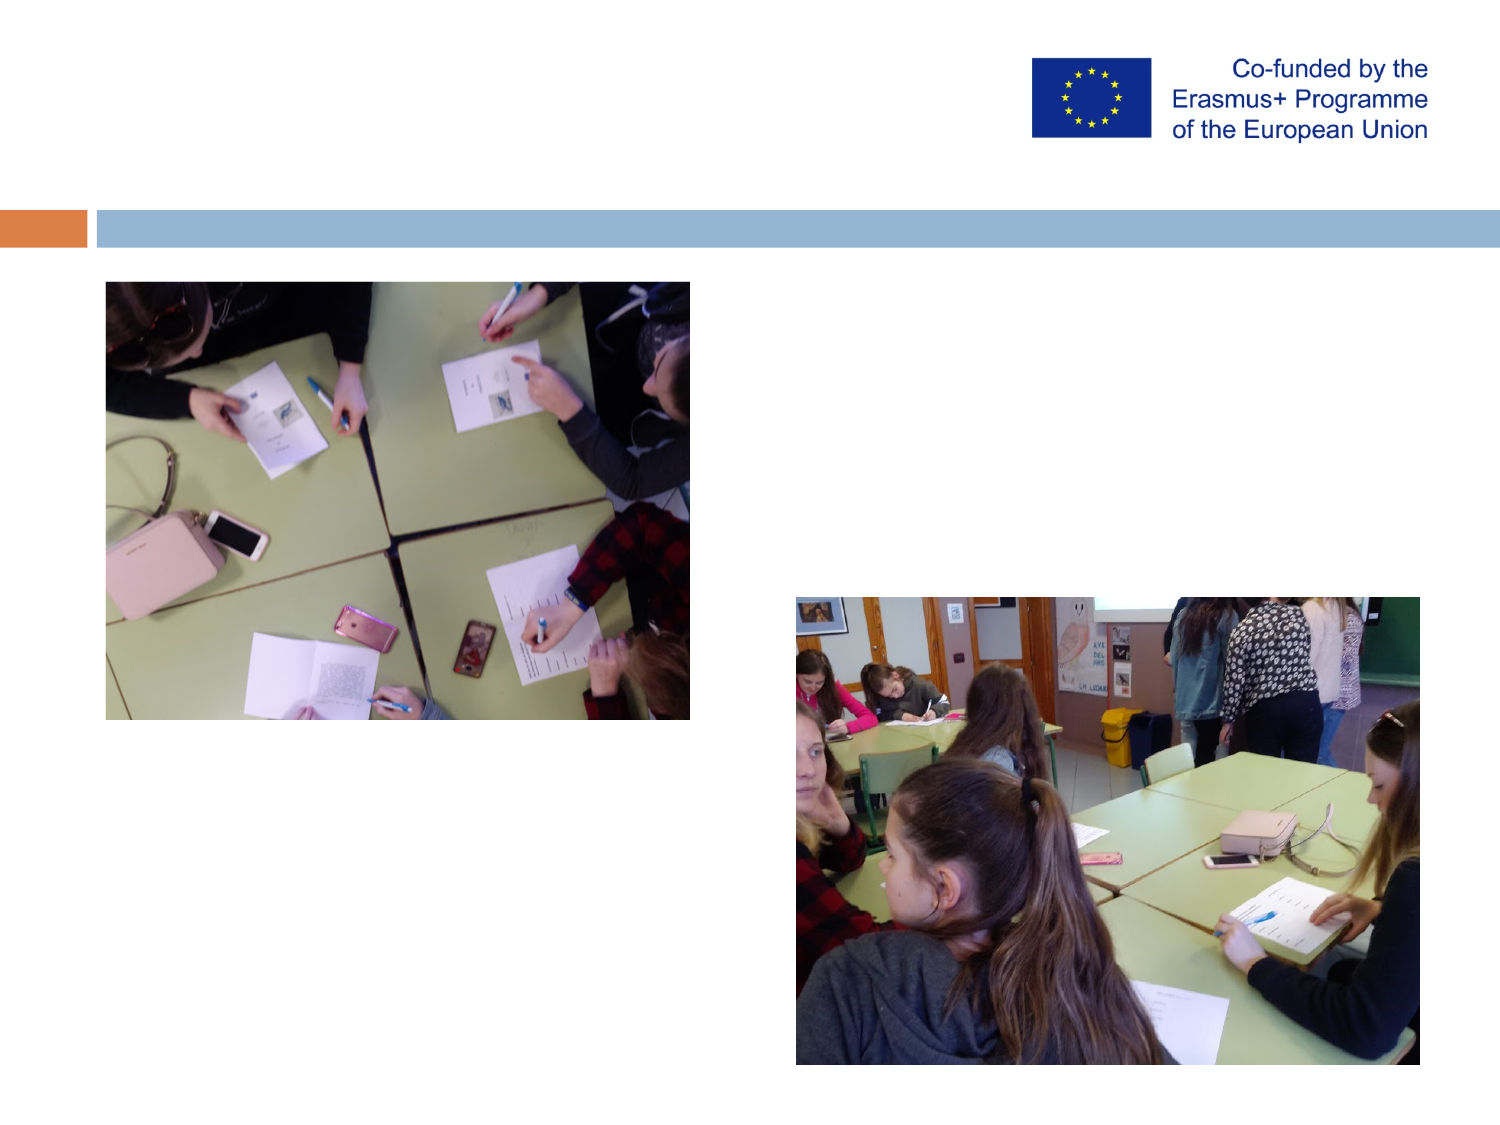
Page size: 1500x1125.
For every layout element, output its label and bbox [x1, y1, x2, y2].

picture [1007, 35, 1448, 161]
picture [796, 597, 1420, 1065]
picture [105, 281, 690, 720]
